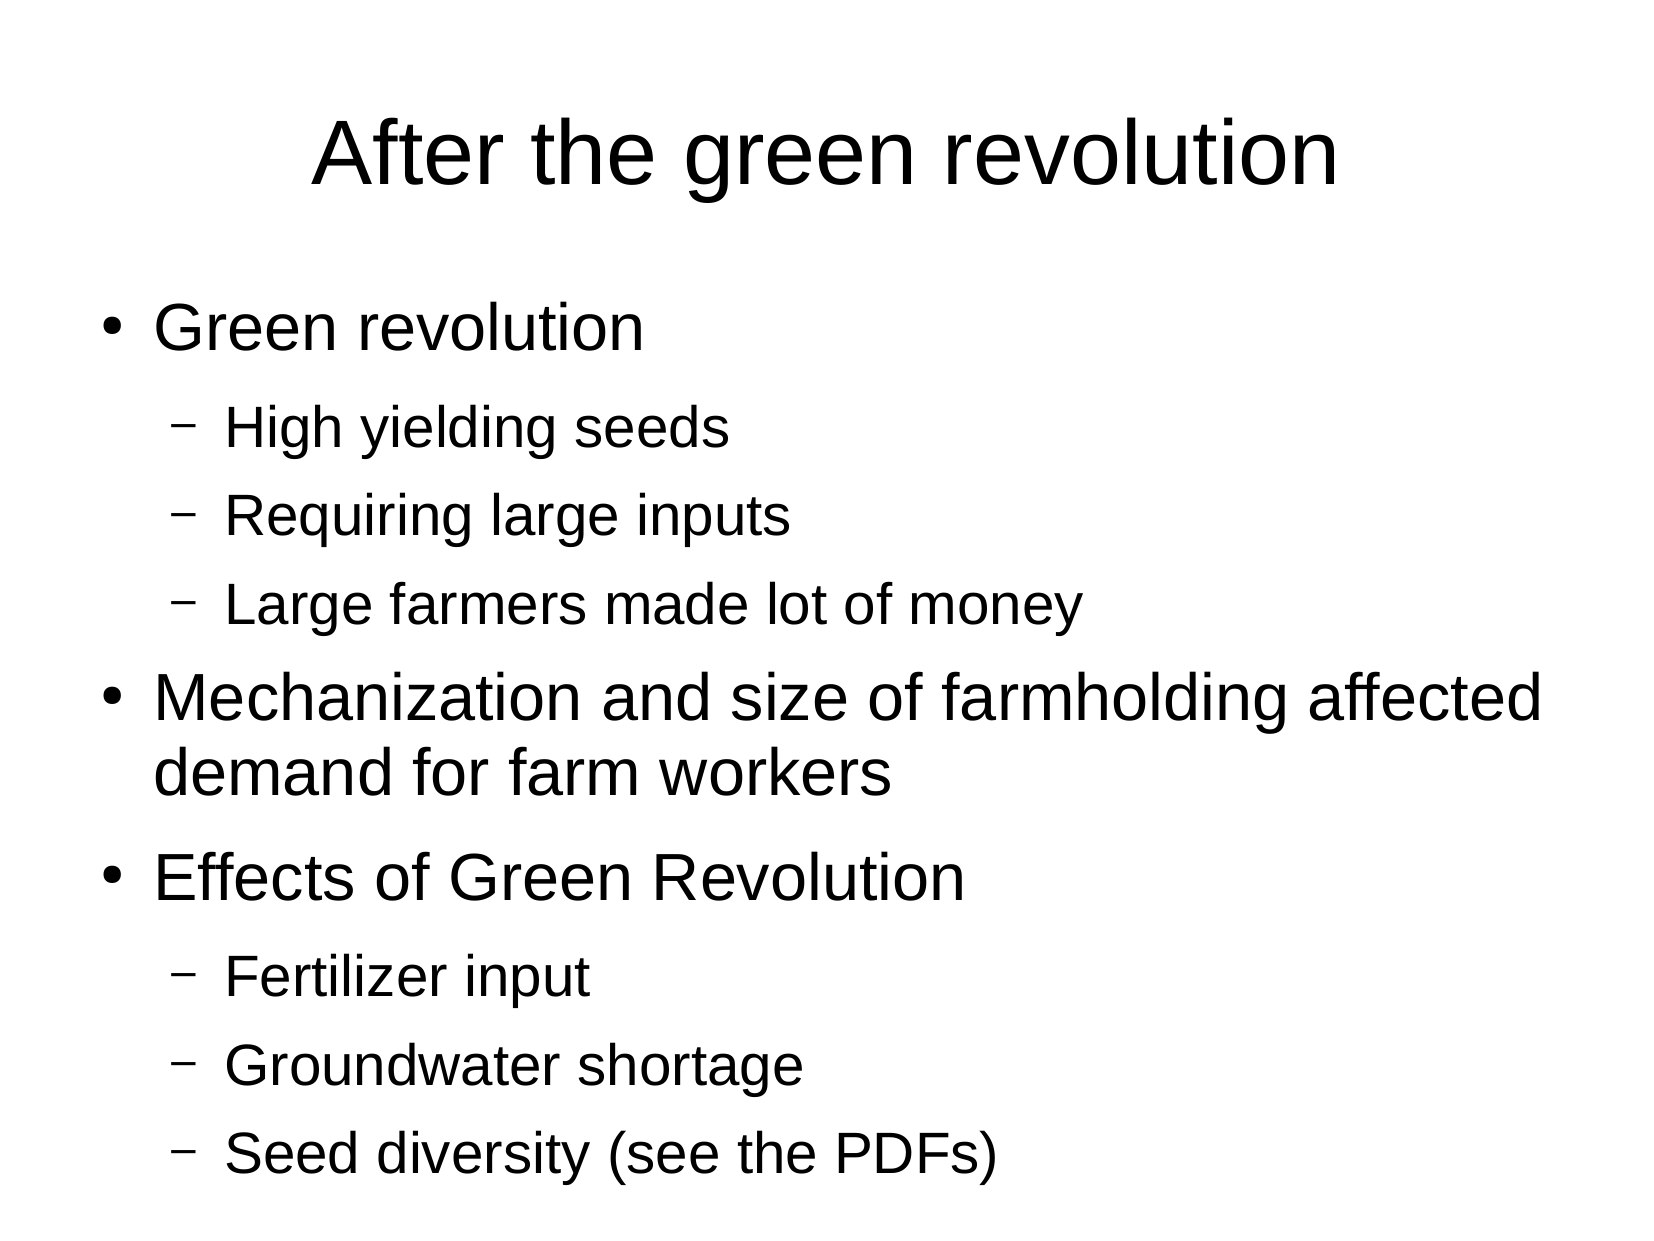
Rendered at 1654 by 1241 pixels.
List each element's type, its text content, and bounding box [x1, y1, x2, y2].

list Green revolution High yielding seeds Requiring large inputs Large farmers made lot of money Mechanization and size of farmholding affected demand for farm workers Effects of Green Revolution Fertilizer input Groundwater shortage Seed diversity (see the PDFs) [82, 290, 1571, 1187]
title After the green revolution [82, 49, 1571, 257]
